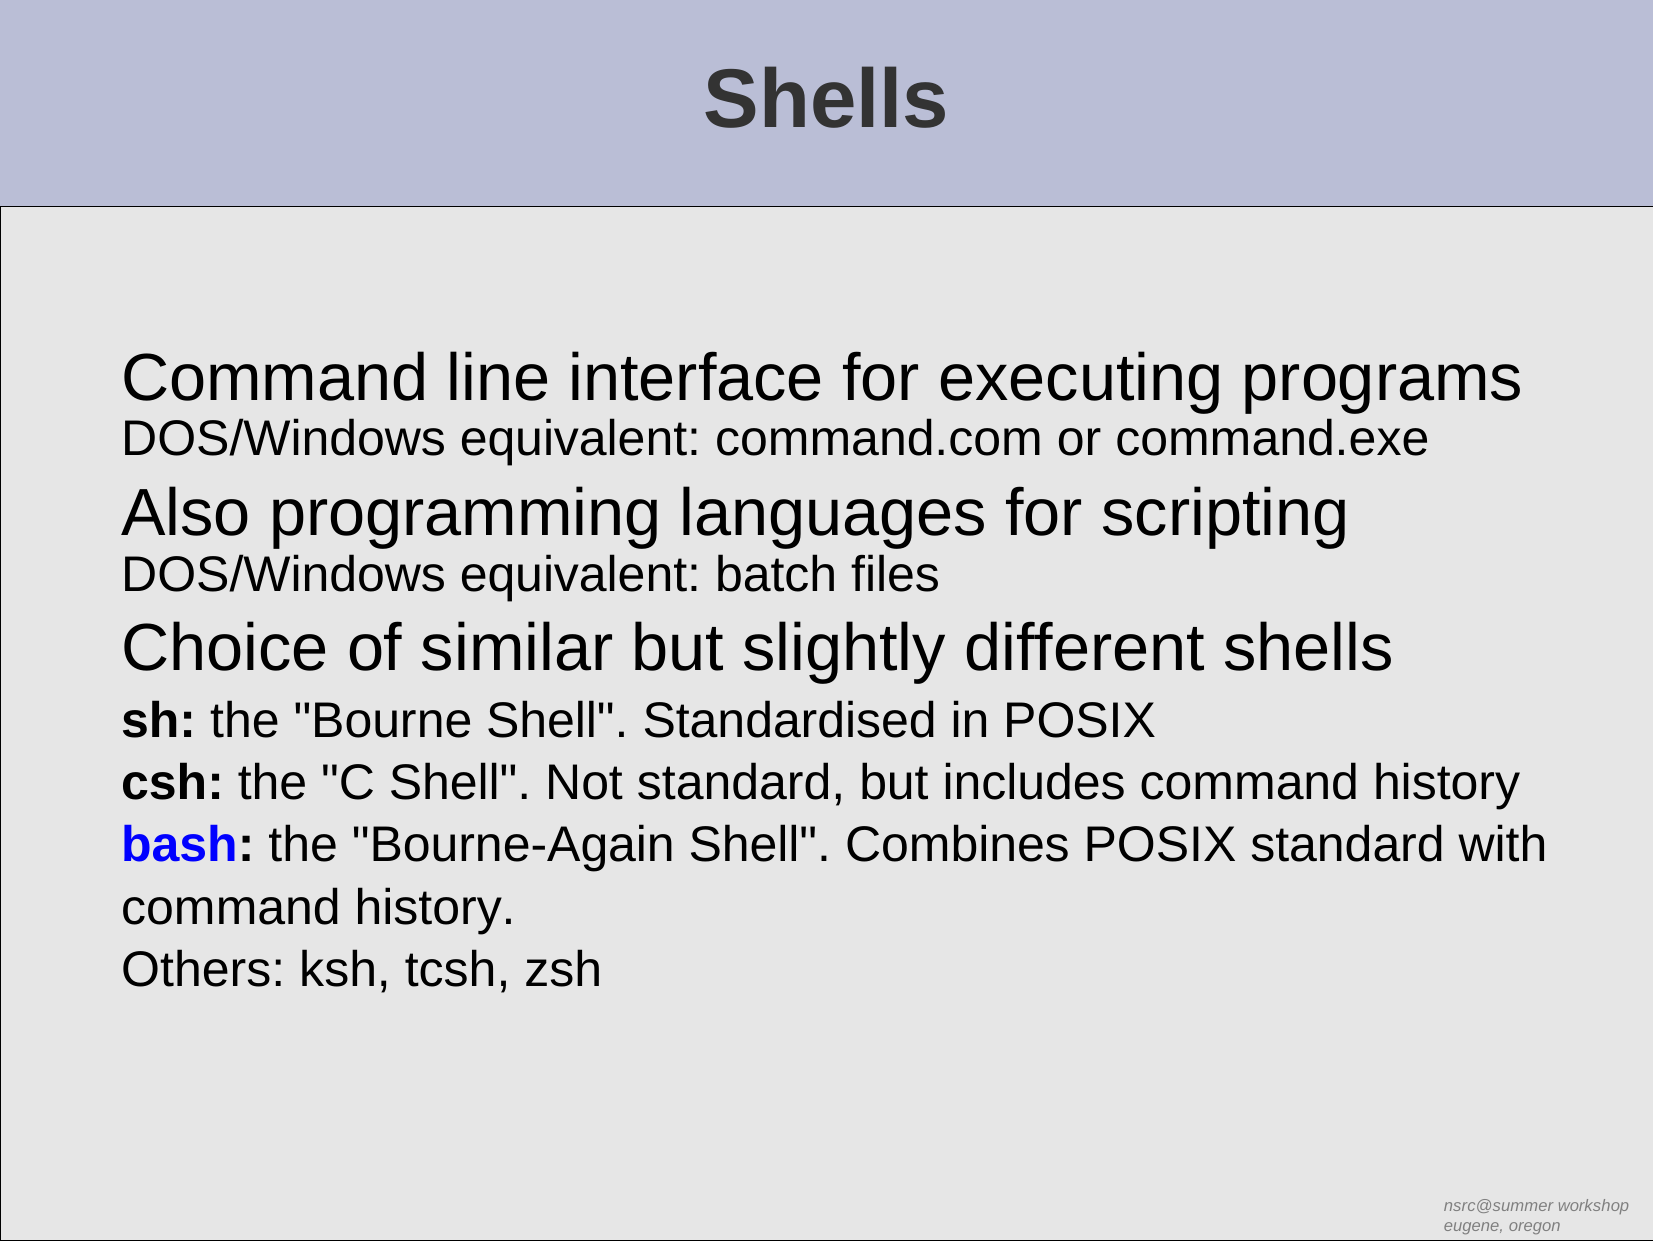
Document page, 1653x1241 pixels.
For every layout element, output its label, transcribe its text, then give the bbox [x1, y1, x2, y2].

list Command line interface for executing programs DOS/Windows equivalent: command.com or command.exe Also programming languages for scripting DOS/Windows equivalent: batch files Choice of similar but slightly different shells sh: the "Bourne Shell". Standardised in POSIX csh: the "C Shell". Not standard, but includes command history bash: the "Bourne-Again Shell". Combines POSIX standard with command history. Others: ksh, tcsh, zsh [121, 344, 1565, 1241]
title Shells [0, 0, 1653, 208]
